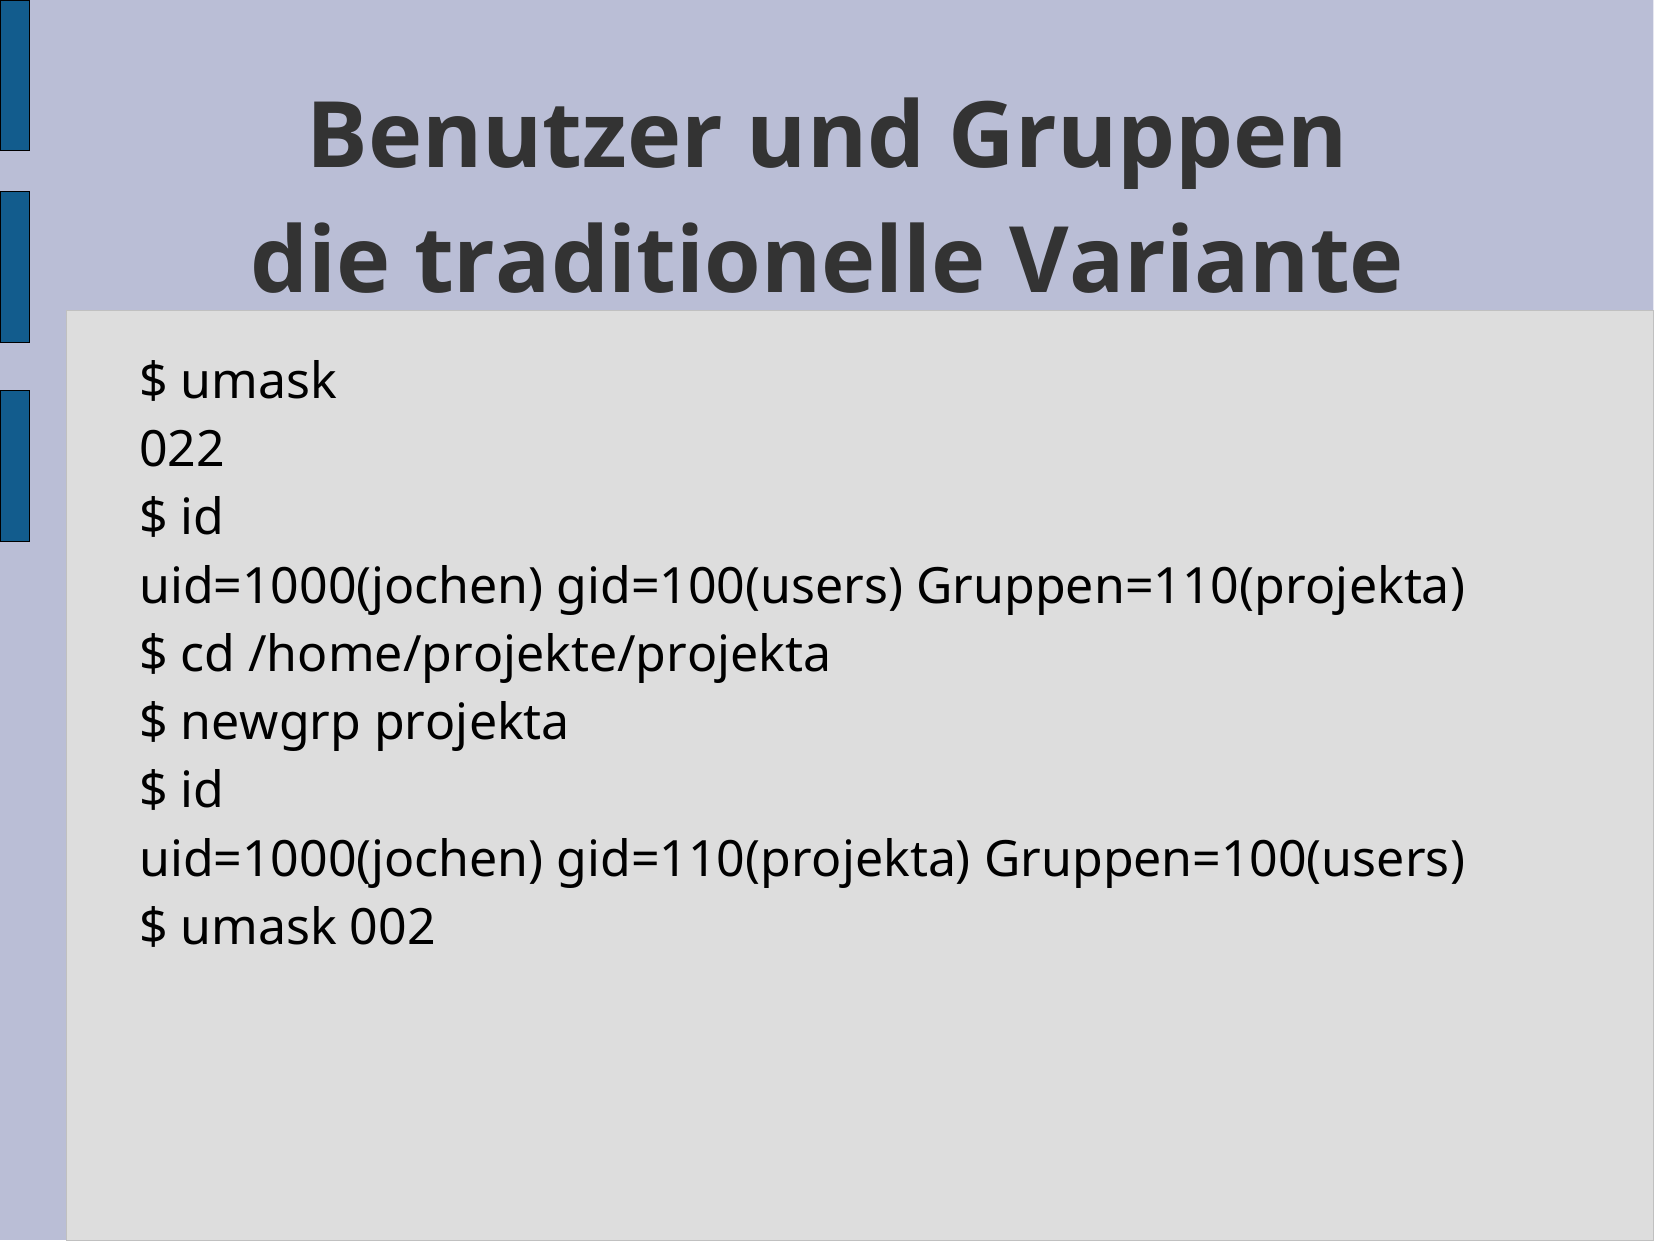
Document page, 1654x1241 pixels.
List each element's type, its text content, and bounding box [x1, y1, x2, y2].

list $ umask 022 $ id uid=1000(jochen) gid=100(users) Gruppen=110(projekta) $ cd /home/projekte/projekta $ newgrp projekta $ id uid=1000(jochen) gid=110(projekta) Gruppen=100(users) $ umask 002 [121, 344, 1534, 1228]
title Benutzer und Gruppen die traditionelle Variante [121, 55, 1534, 334]
